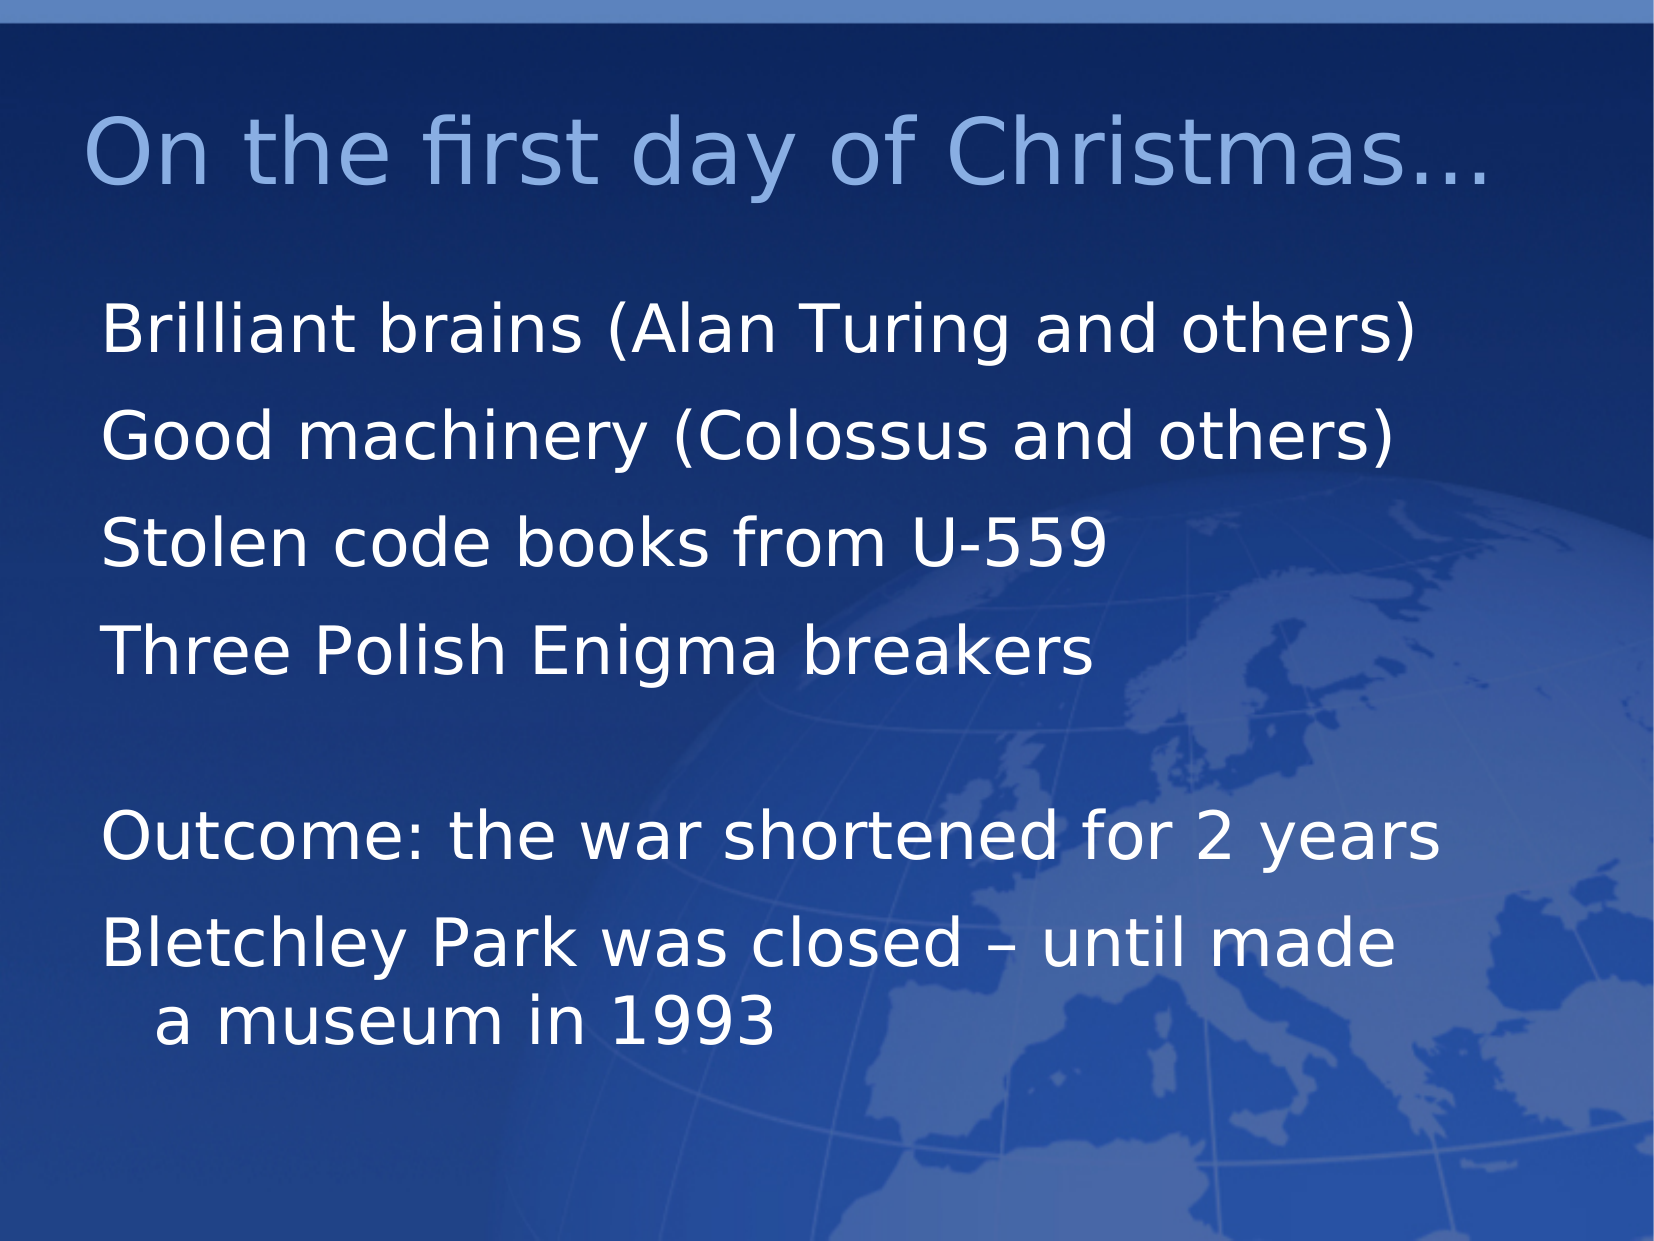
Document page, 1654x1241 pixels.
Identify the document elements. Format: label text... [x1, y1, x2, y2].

title On the first day of Christmas... [82, 49, 1571, 257]
list Brilliant brains (Alan Turing and others) Good machinery (Colossus and others) Stolen code books from U-559 Three Polish Enigma breakers Outcome: the war shortened for 2 years Bletchley Park was closed – until made a museum in 1993 [82, 290, 1571, 1109]
picture [0, 0, 1654, 1241]
